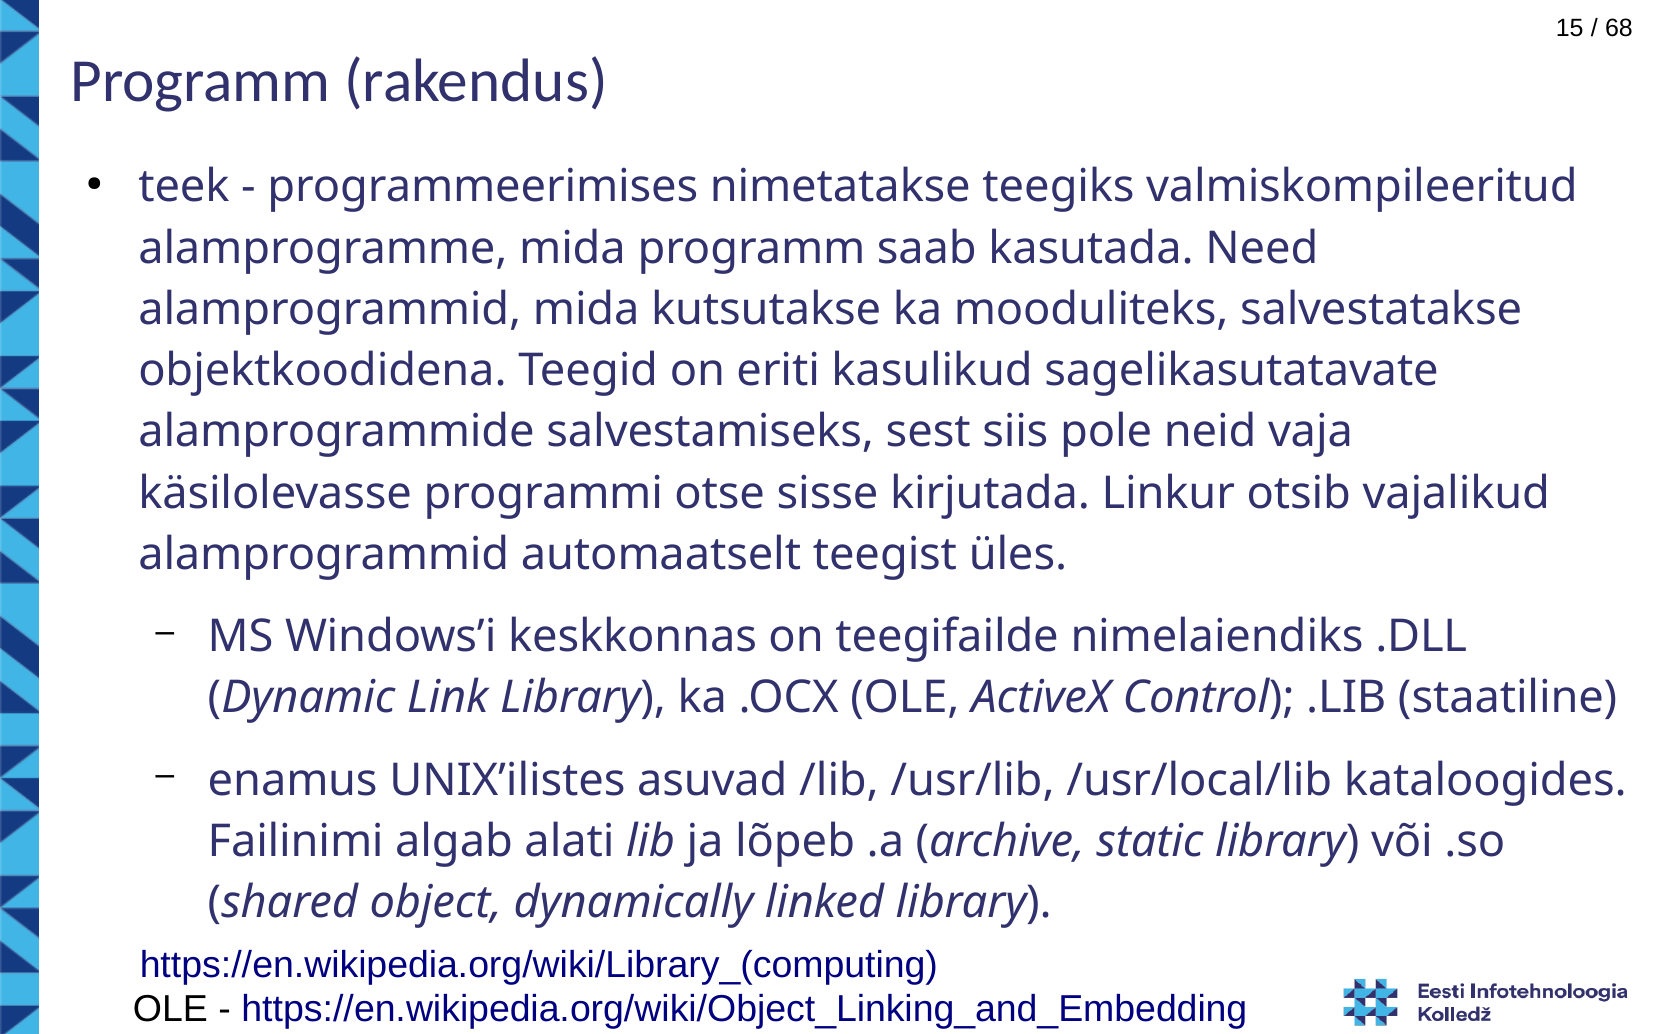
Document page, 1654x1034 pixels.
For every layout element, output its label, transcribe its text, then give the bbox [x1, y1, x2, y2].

title Programm (rakendus) [70, 41, 1630, 130]
text_box https://en.wikipedia.org/wiki/Library_(computing) [125, 935, 954, 993]
text_box OLE - https://en.wikipedia.org/wiki/Object_Linking_and_Embedding [118, 980, 1296, 1034]
list teek - programmeerimises nimetatakse teegiks valmiskompileeritud alamprogramme, mida programm saab kasutada. Need alamprogrammid, mida kutsutakse ka mooduliteks, salvestatakse objektkoodidena. Teegid on eriti kasulikud sagelikasutatavate alamprogrammide salvestamiseks, sest siis pole neid vaja käsilolevasse programmi otse sisse kirjutada. Linkur otsib vajalikud alamprogrammid automaatselt teegist üles. MS Windows’i keskkonnas on teegifailde nimelaiendiks .DLL (Dynamic Link Library), ka .OCX (OLE, ActiveX Control); .LIB (staatiline) enamus UNIX’ilistes asuvad /lib, /usr/lib, /usr/local/lib kataloogides. Failinimi algab alati lib ja lõpeb .a (archive, static library) või .so (shared object, dynamically linked library). [68, 153, 1630, 983]
